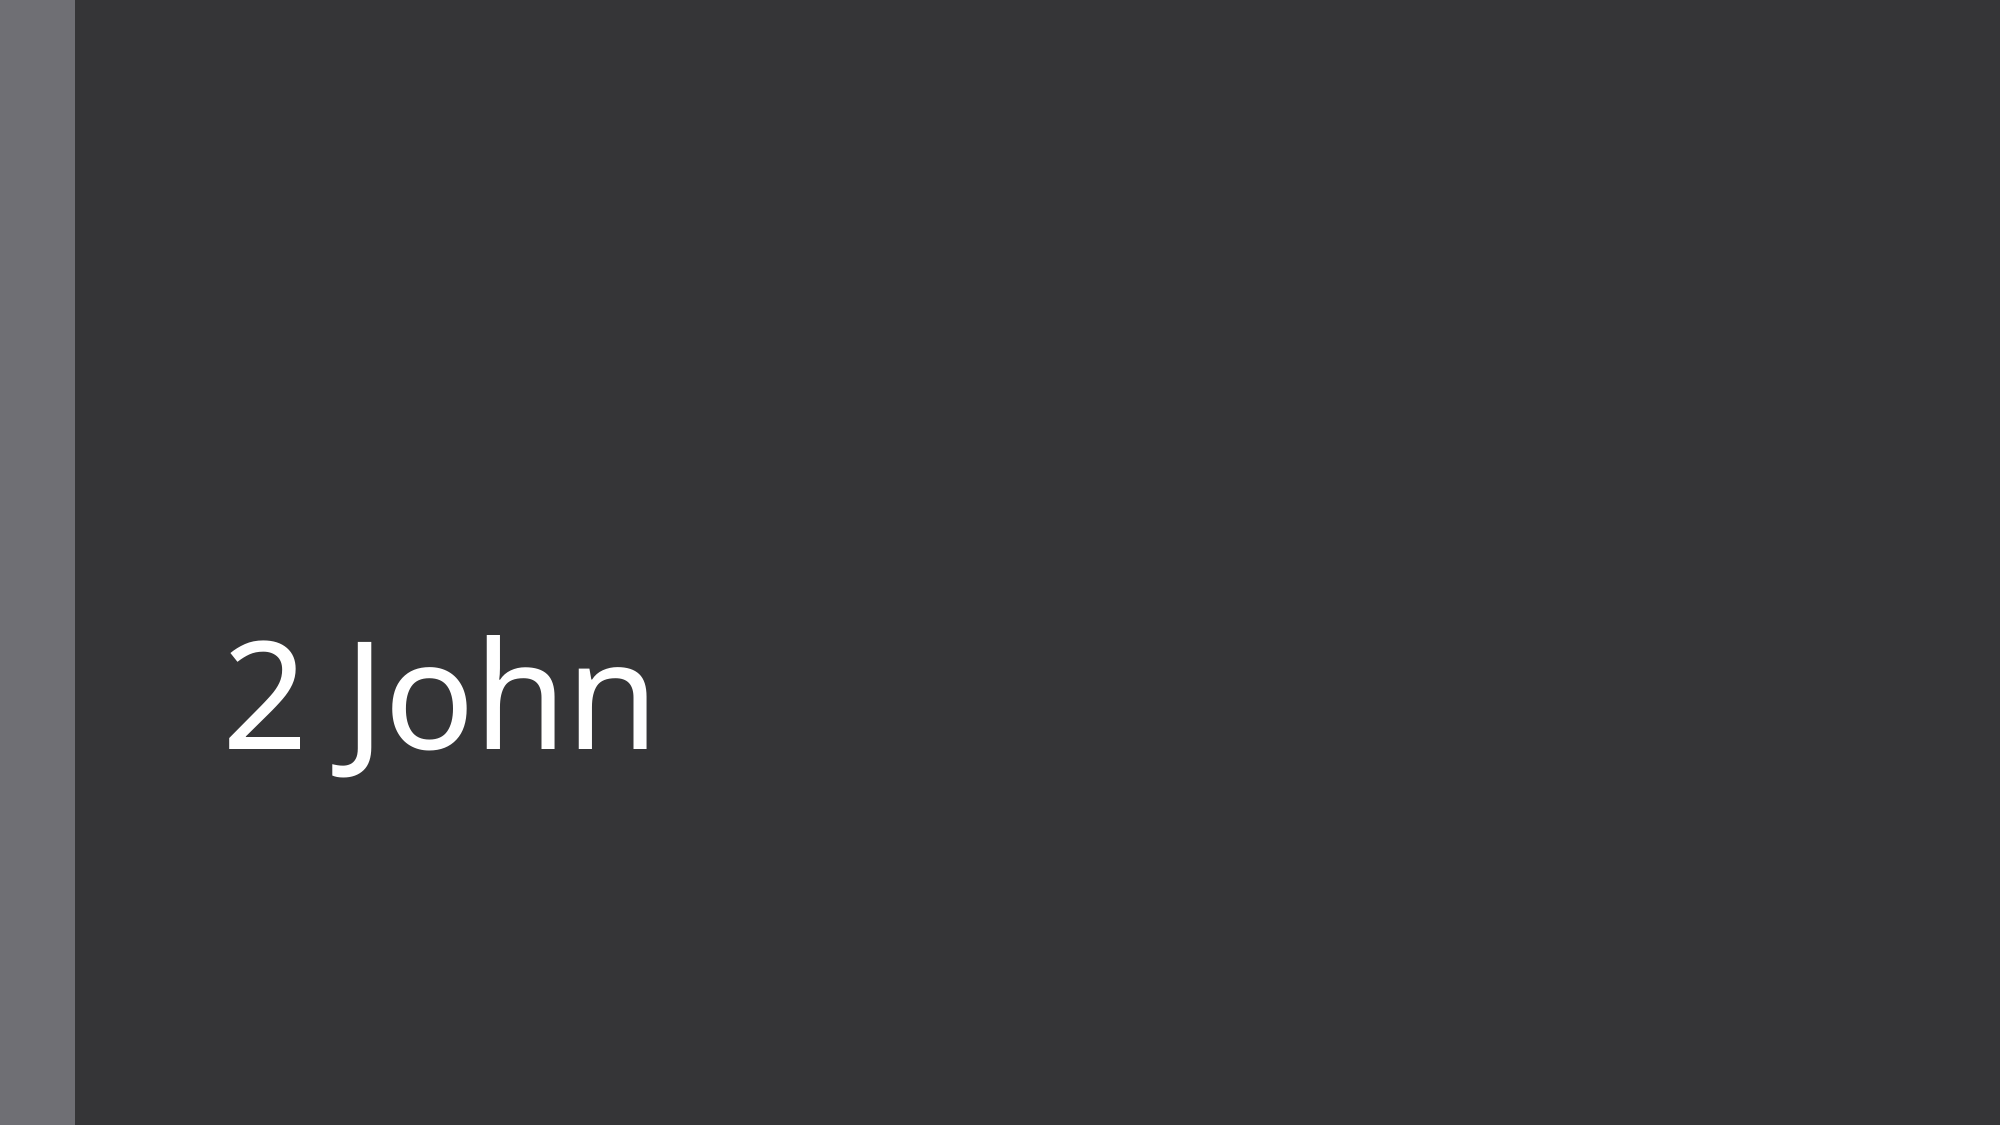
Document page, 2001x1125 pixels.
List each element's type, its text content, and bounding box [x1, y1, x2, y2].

title 2 John [206, 124, 1752, 788]
